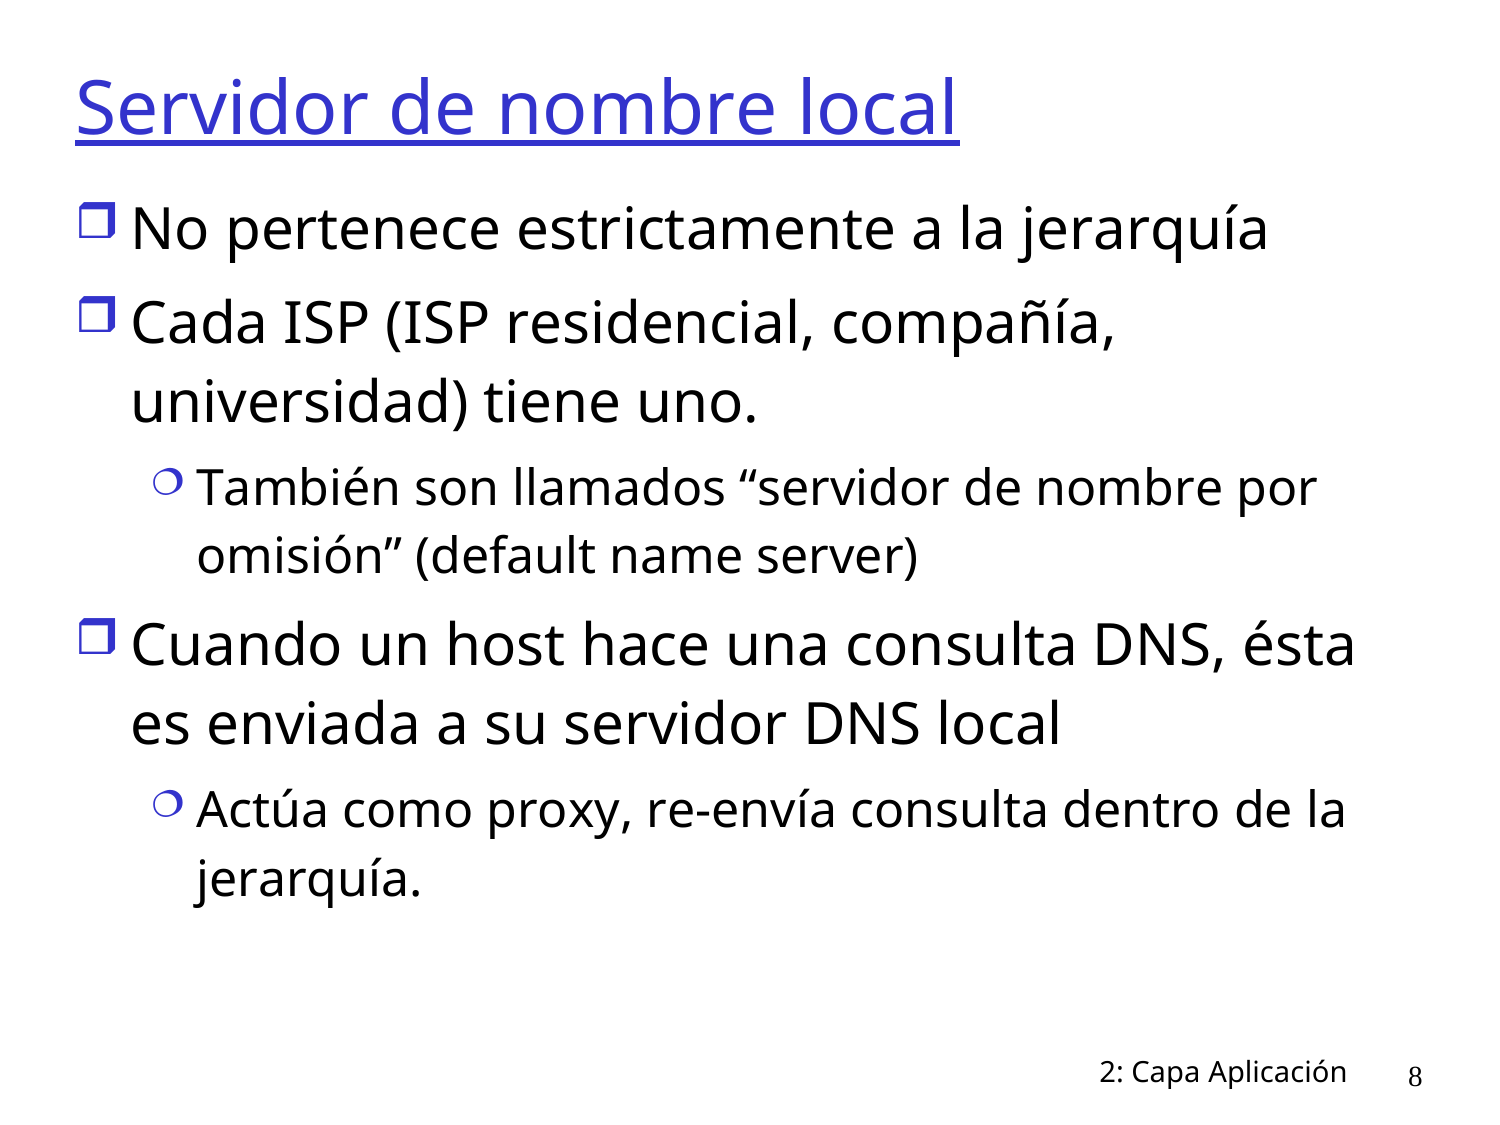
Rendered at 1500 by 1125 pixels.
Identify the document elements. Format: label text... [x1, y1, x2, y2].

list No pertenece estrictamente a la jerarquía Cada ISP (ISP residencial, compañía, universidad) tiene uno. También son llamados “servidor de nombre por omisión” (default name server)‏ Cuando un host hace una consulta DNS, ésta es enviada a su servidor DNS local Actúa como proxy, re-envía consulta dentro de la jerarquía. [75, 187, 1426, 1021]
title Servidor de nombre local [75, 23, 1426, 187]
